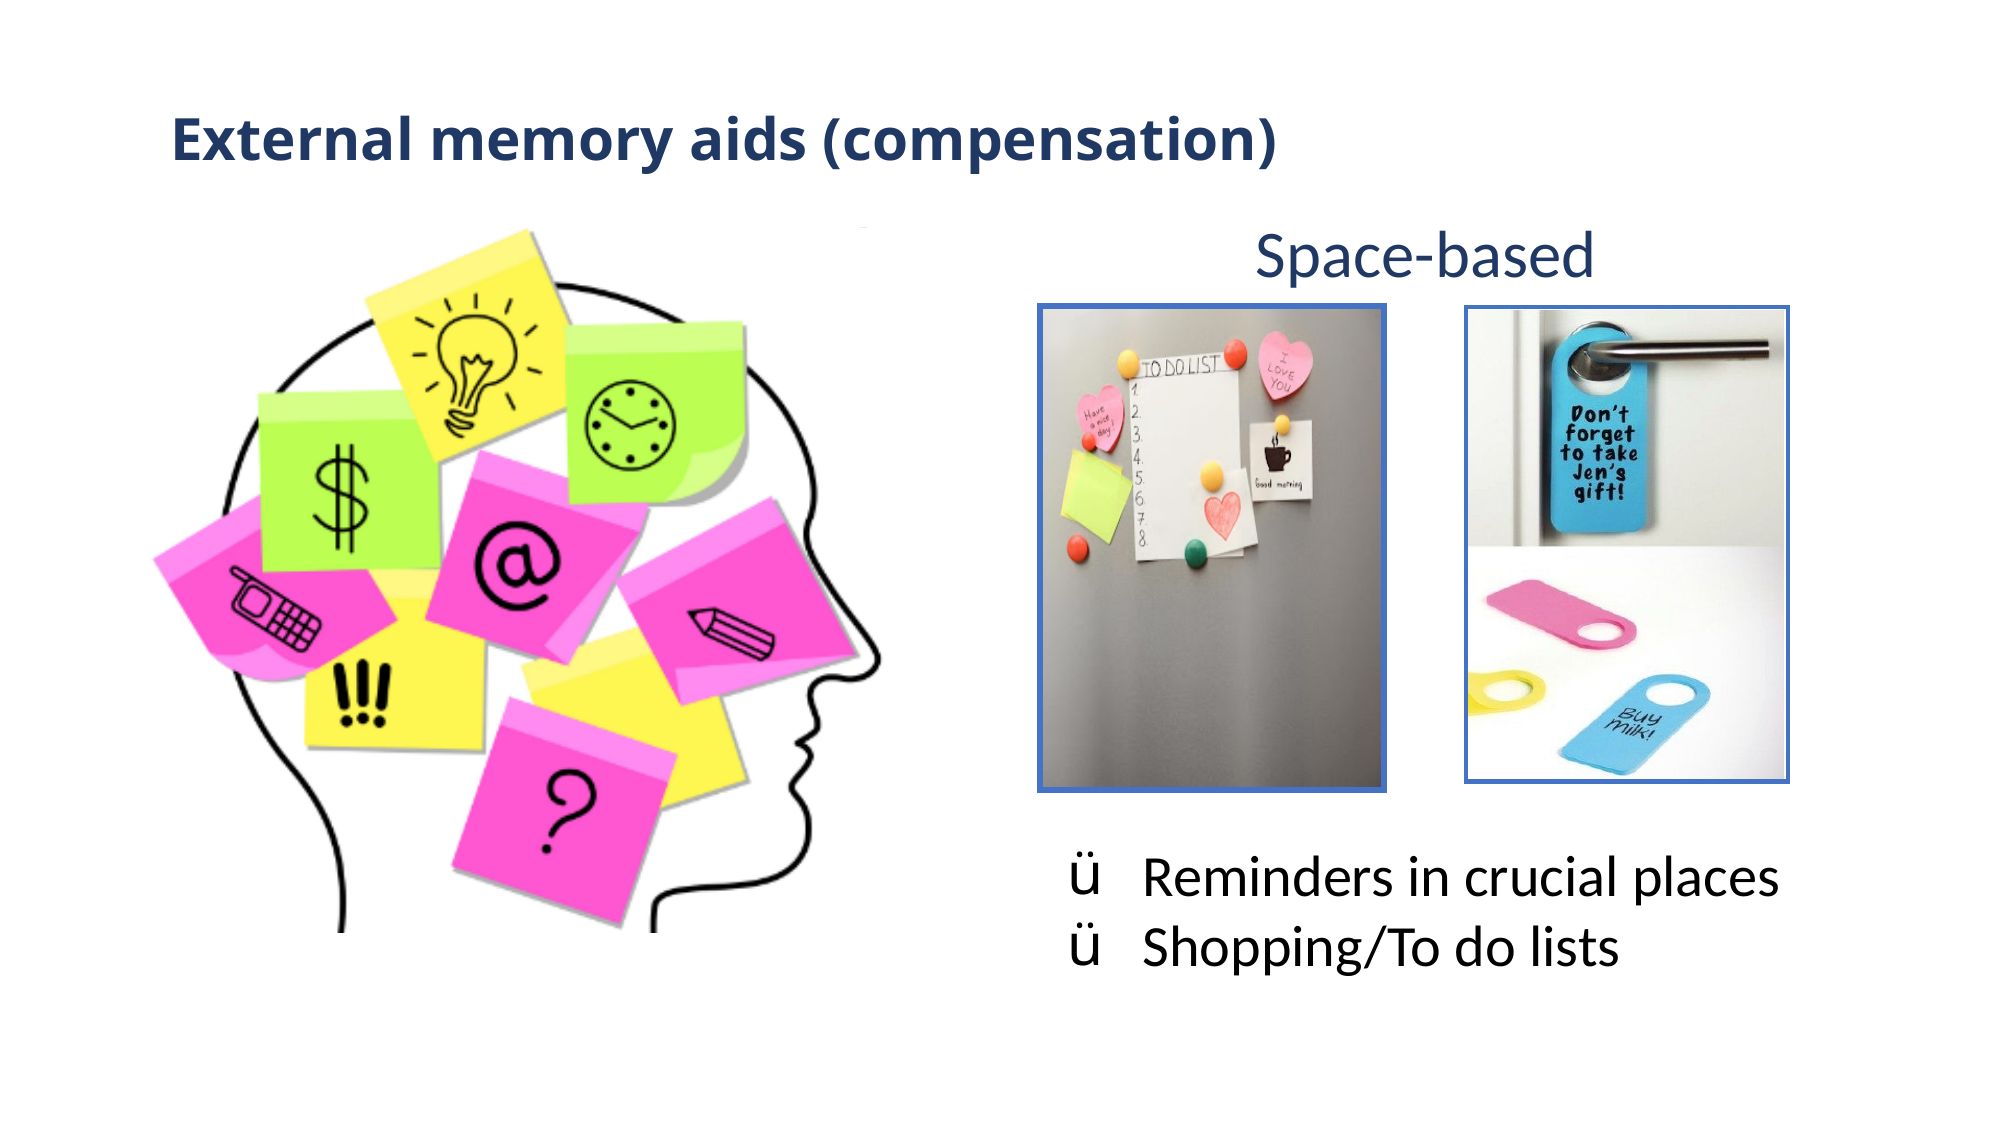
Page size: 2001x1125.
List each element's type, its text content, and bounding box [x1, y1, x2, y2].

picture [71, 227, 948, 933]
picture [1043, 309, 1382, 787]
picture [1468, 309, 1786, 780]
text_box Space-based [1240, 203, 1616, 300]
text_box Reminders in crucial places Shopping/To do lists [1053, 830, 1896, 987]
text_box External memory aids (compensation) [155, 94, 1677, 181]
